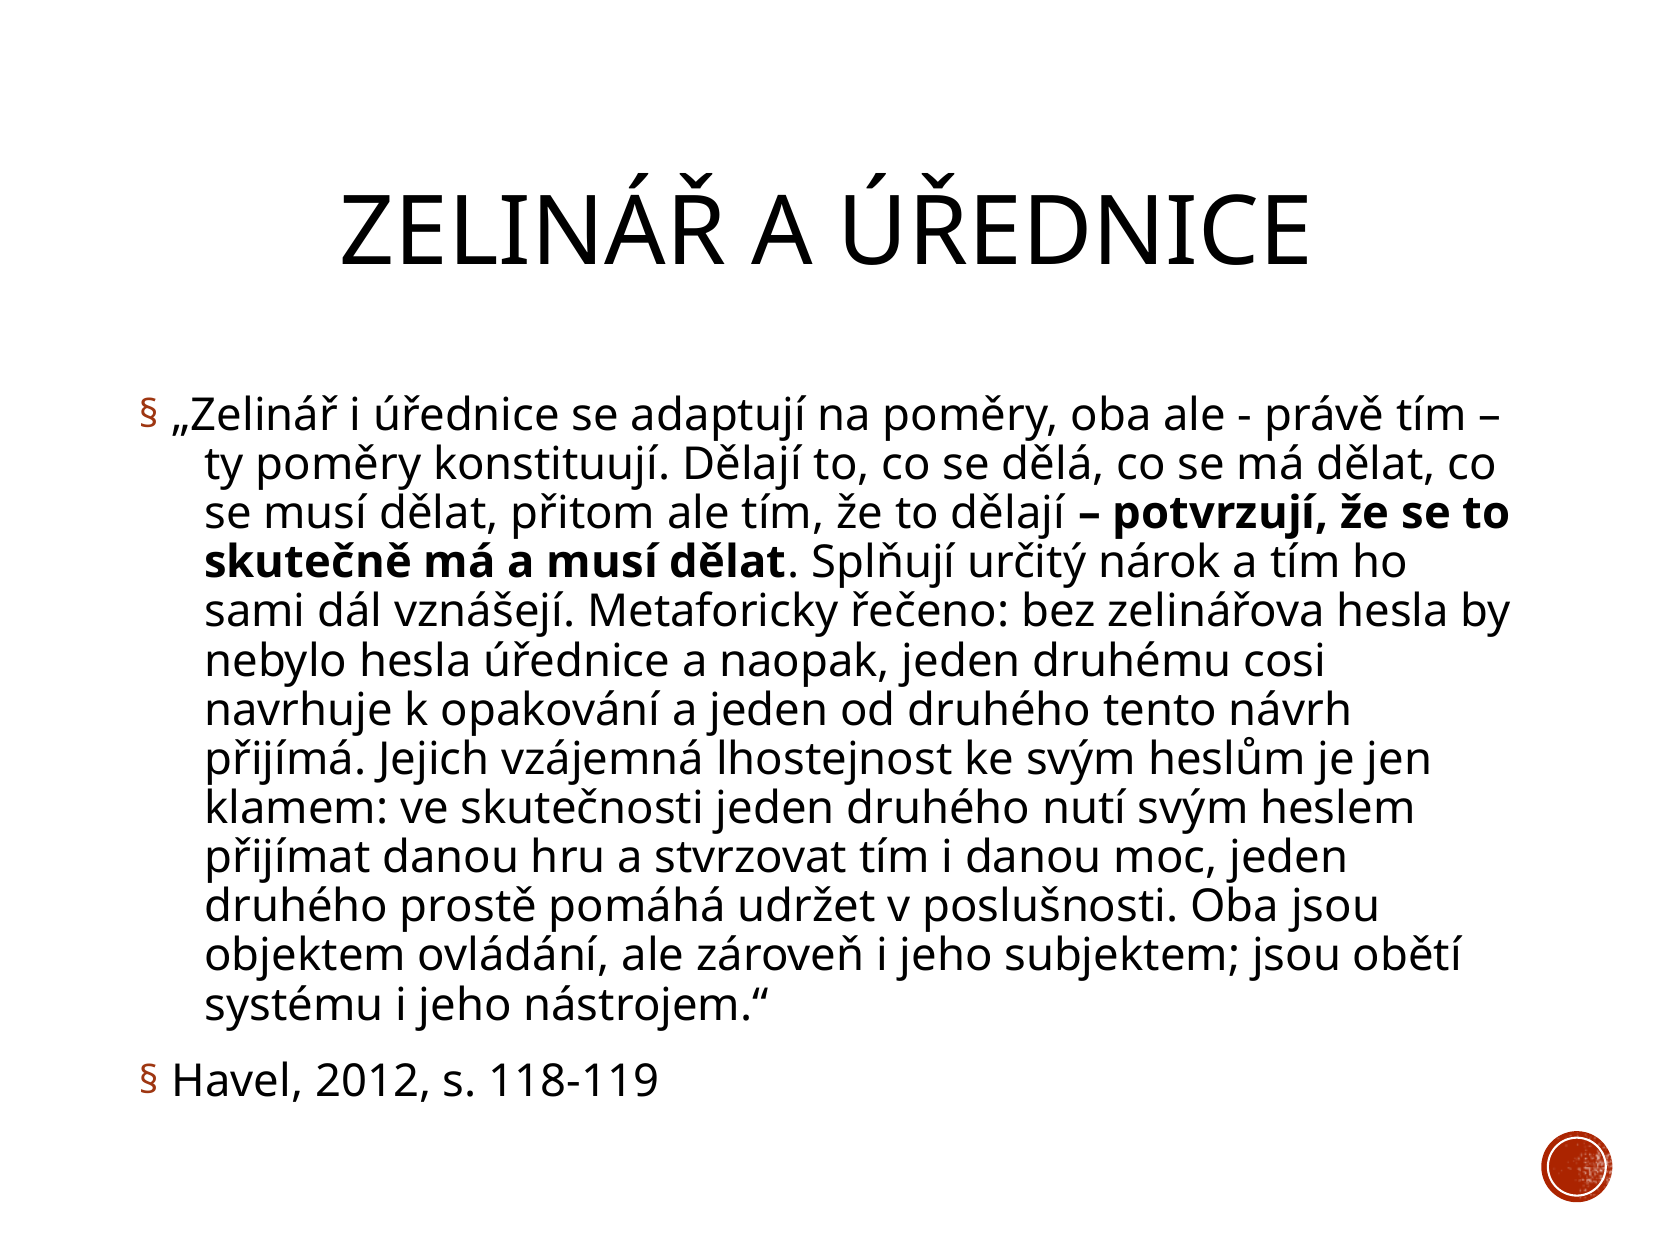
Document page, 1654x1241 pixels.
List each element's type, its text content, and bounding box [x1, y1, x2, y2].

list „Zelinář i úřednice se adaptují na poměry, oba ale - právě tím – ty poměry konstituují. Dělají to, co se dělá, co se má dělat, co se musí dělat, přitom ale tím, že to dělají – potvrzují, že se to skutečně má a musí dělat. Splňují určitý nárok a tím ho sami dál vznášejí. Metaforicky řečeno: bez zelinářova hesla by nebylo hesla úřednice a naopak, jeden druhému cosi navrhuje k opakování a jeden od druhého tento návrh přijímá. Jejich vzájemná lhostejnost ke svým heslům je jen klamem: ve skutečnosti jeden druhého nutí svým heslem přijímat danou hru a stvrzovat tím i danou moc, jeden druhého prostě pomáhá udržet v poslušnosti. Oba jsou objektem ovládání, ale zároveň i jeho subjektem; jsou obětí systému i jeho nástrojem.“ Havel, 2012, s. 118-119 [124, 383, 1530, 1117]
title Zelinář a úřednice [124, 87, 1530, 379]
